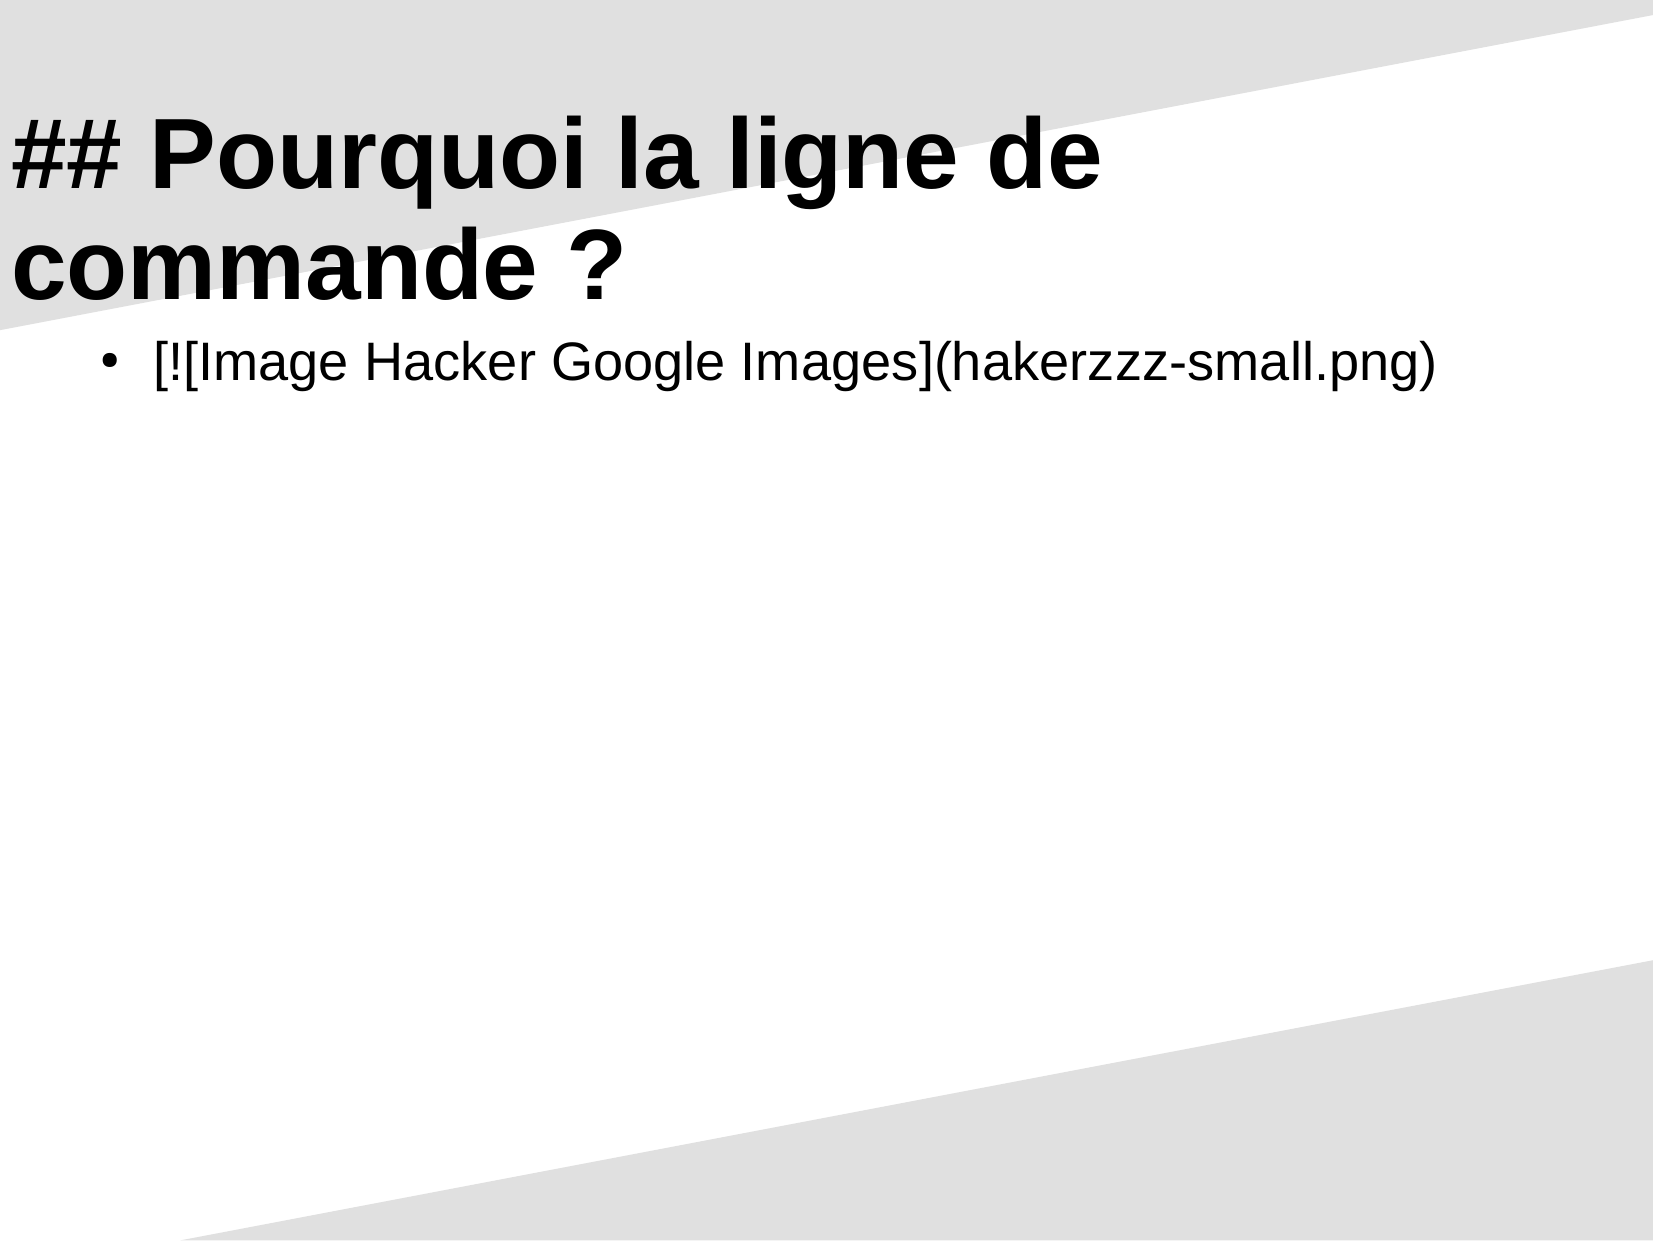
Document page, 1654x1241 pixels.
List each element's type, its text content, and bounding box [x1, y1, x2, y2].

title ## Pourquoi la ligne de commande ? [11, 97, 1499, 322]
list [![Image Hacker Google Images](hakerzzz-small.png) [82, 331, 1538, 1052]
